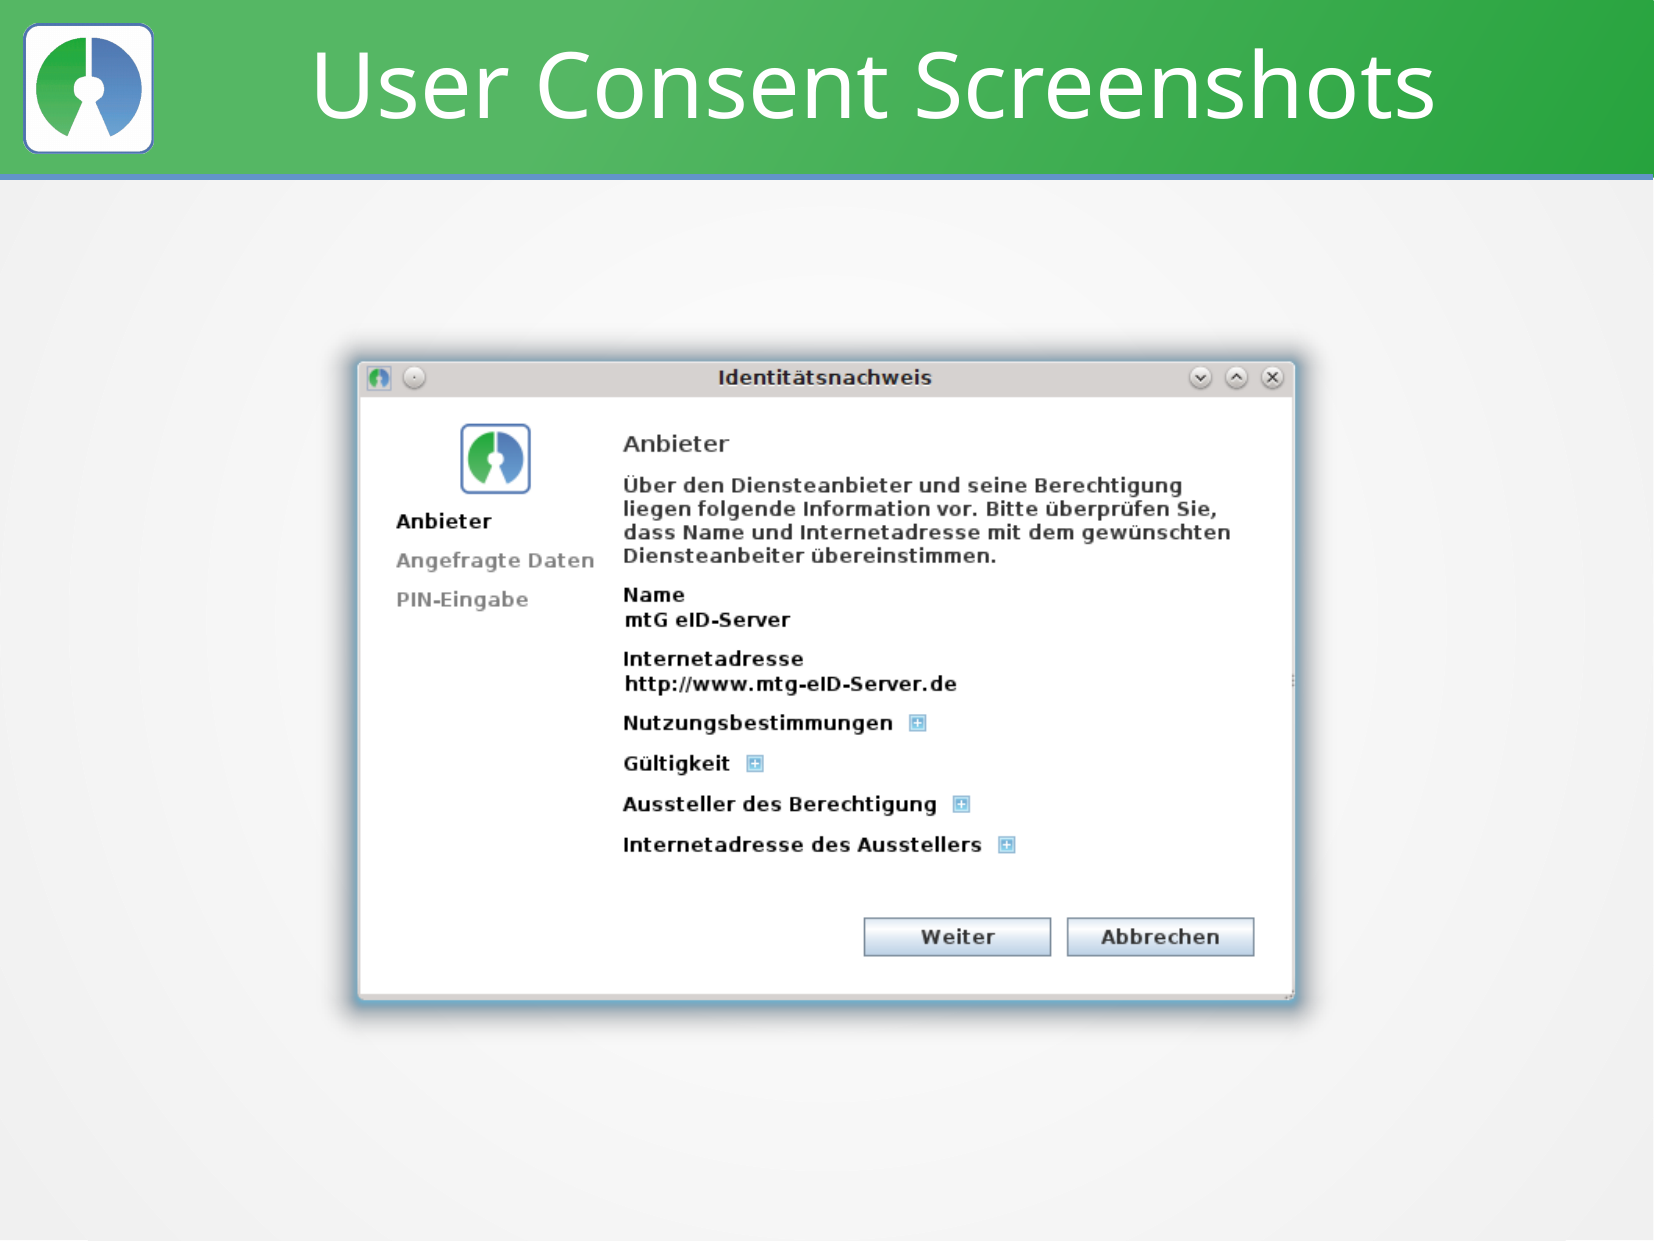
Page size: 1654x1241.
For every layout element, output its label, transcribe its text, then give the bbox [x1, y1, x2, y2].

picture [23, 23, 154, 154]
picture [295, 299, 1358, 1063]
title User Consent Screenshots [177, 11, 1571, 154]
